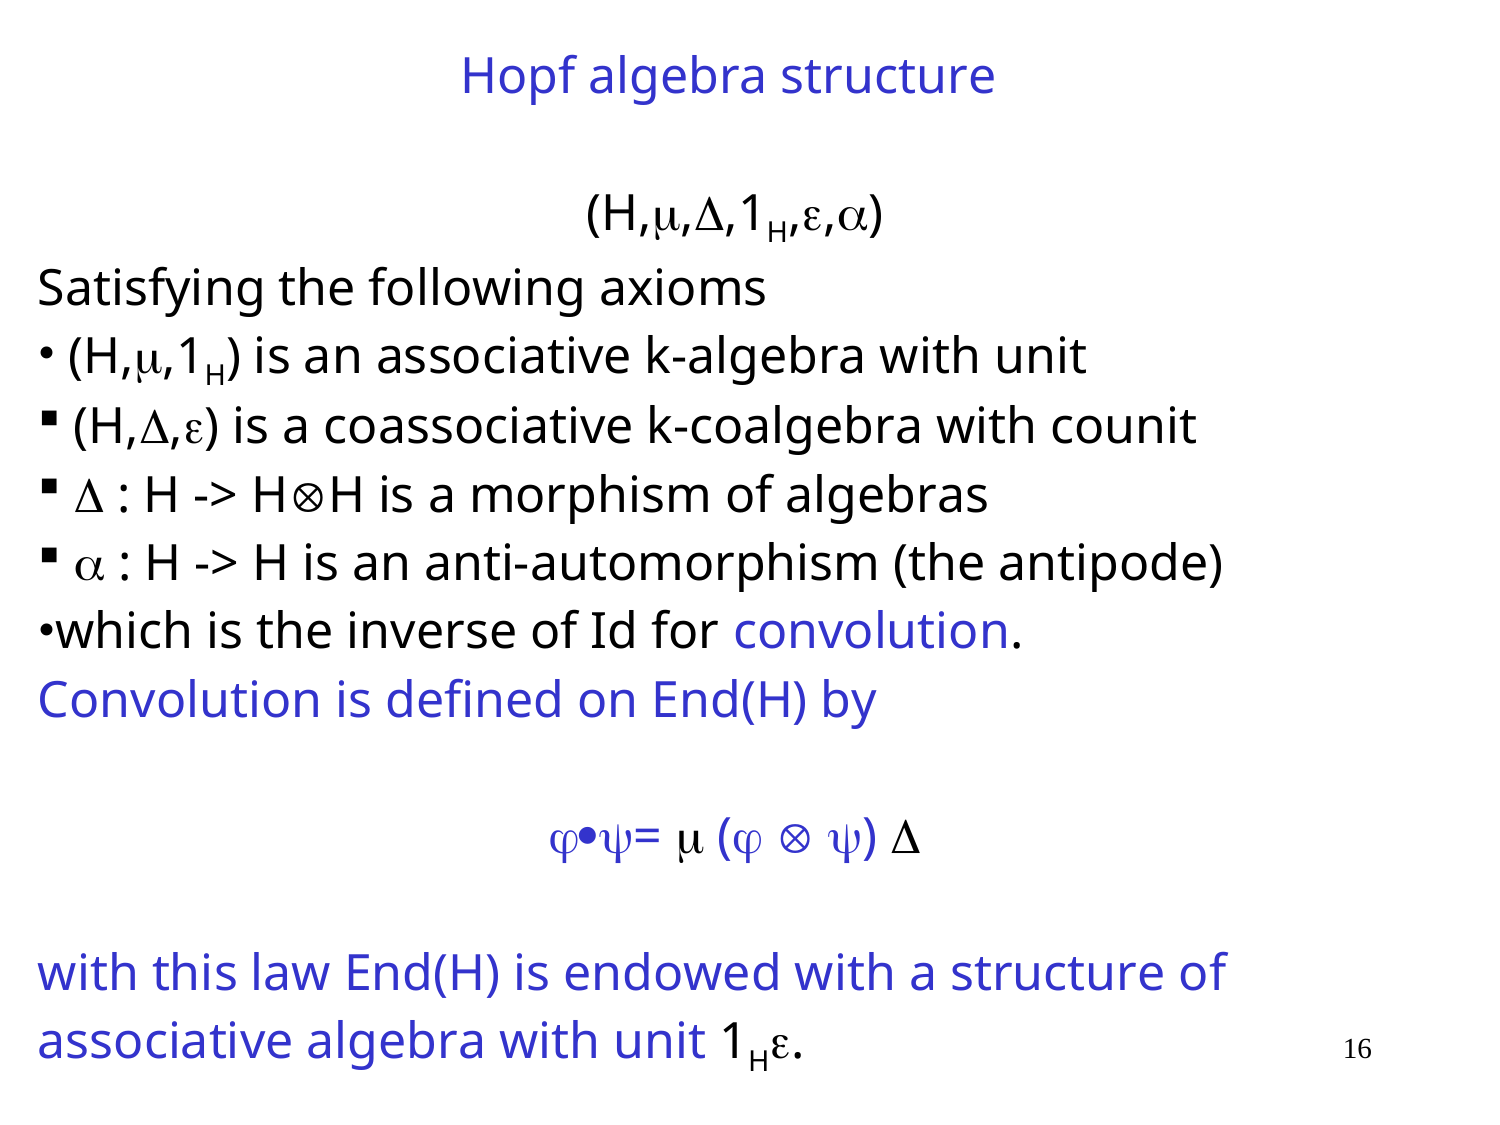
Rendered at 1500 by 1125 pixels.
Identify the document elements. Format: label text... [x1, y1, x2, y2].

text_box Hopf algebra structure (H,,,1H,,) Satisfying the following axioms (H,,1H) is an associative k-algebra with unit (H,,) is a coassociative k-coalgebra with counit  : H -> HH is a morphism of algebras  : H -> H is an anti-automorphism (the antipode) which is the inverse of Id for convolution. Convolution is defined on End(H) by =  (  )  with this law End(H) is endowed with a structure of associative algebra with unit 1H. [23, 32, 1447, 1088]
